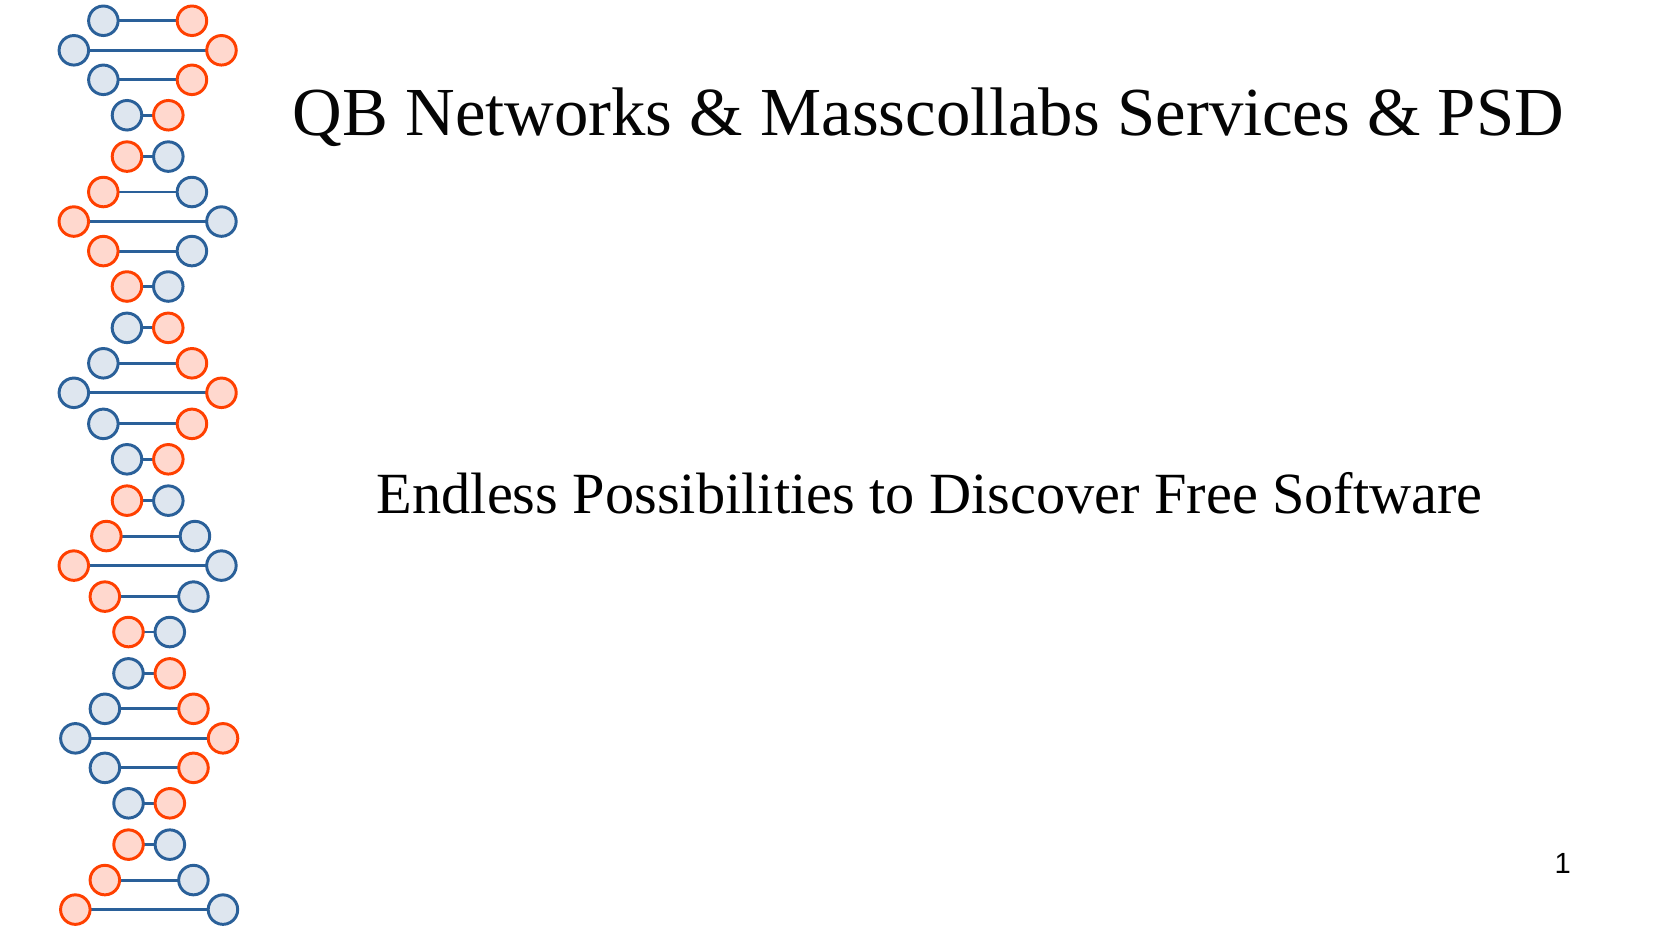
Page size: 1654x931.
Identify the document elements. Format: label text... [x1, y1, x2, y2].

title QB Networks & Masscollabs Services & PSD [265, 35, 1595, 189]
subtitle Endless Possibilities to Discover Free Software [265, 224, 1595, 764]
